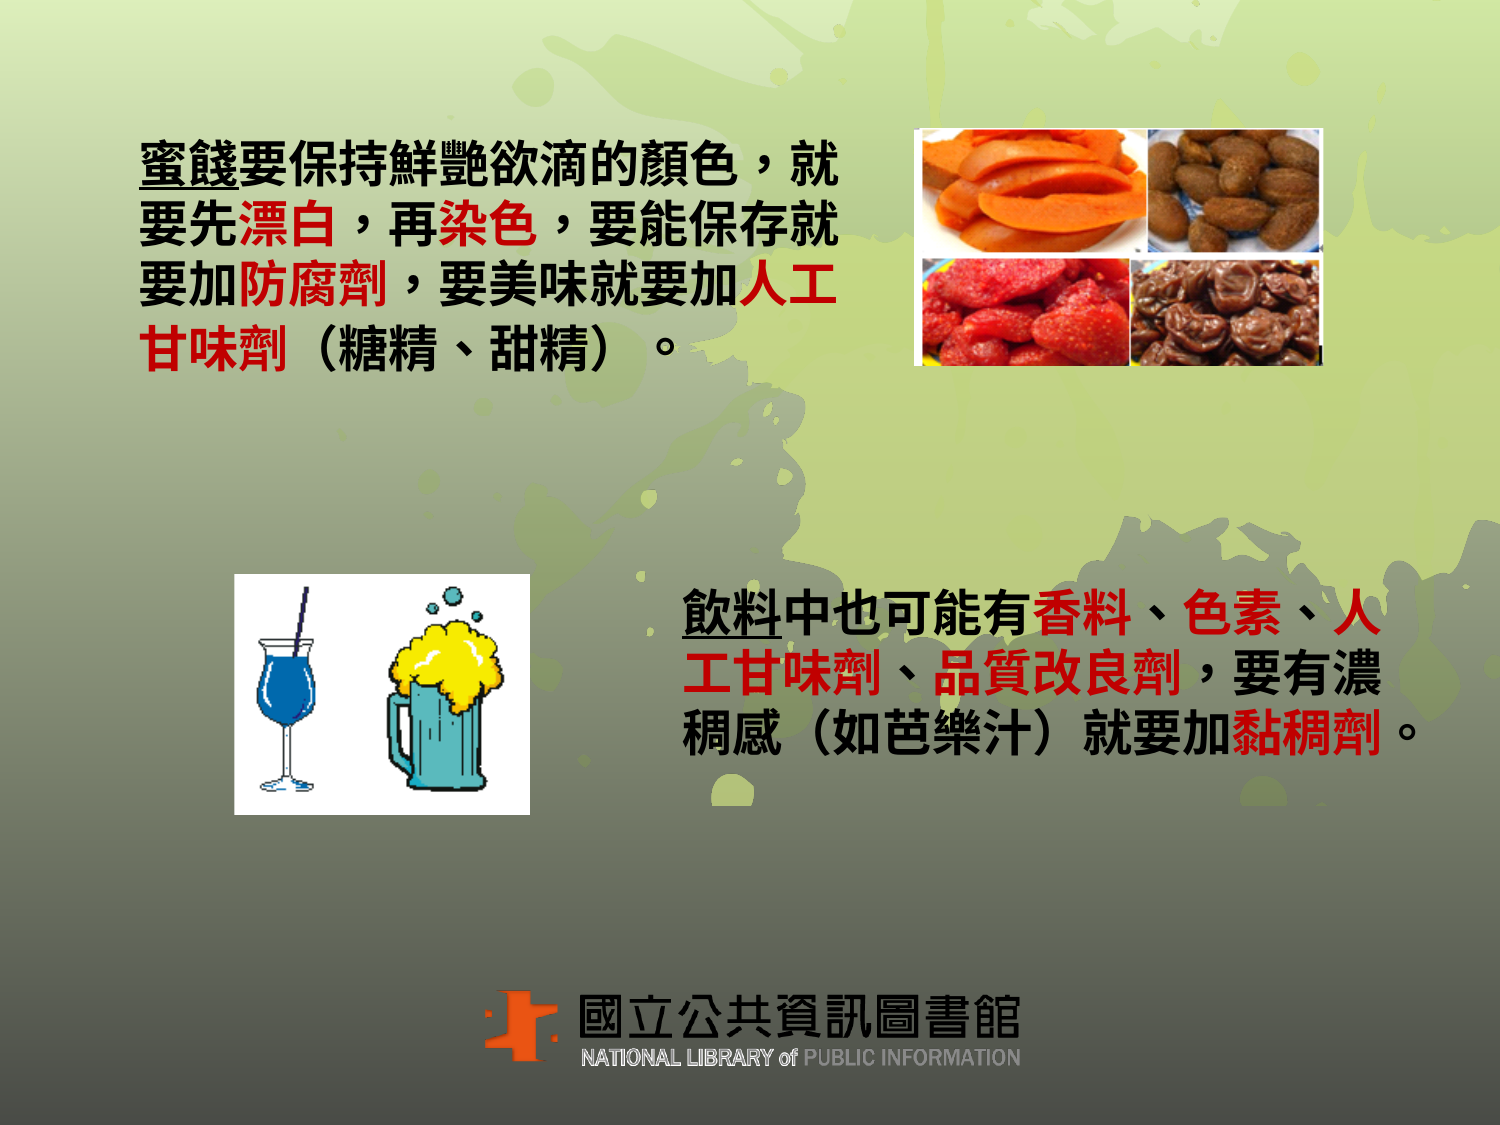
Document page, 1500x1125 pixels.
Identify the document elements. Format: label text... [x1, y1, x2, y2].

picture [482, 987, 1022, 1067]
text_box 飲料中也可能有香料、色素、人工甘味劑、品質改良劑，要有濃稠感（如芭樂汁）就要加黏稠劑。 [667, 574, 1417, 769]
picture [234, 574, 530, 815]
text_box 蜜餞要保持鮮艷欲滴的顏色，就要先漂白，再染色，要能保存就要加防腐劑，要美味就要加人工甘味劑（糖精、甜精）。 [124, 125, 862, 385]
picture [914, 128, 1324, 366]
